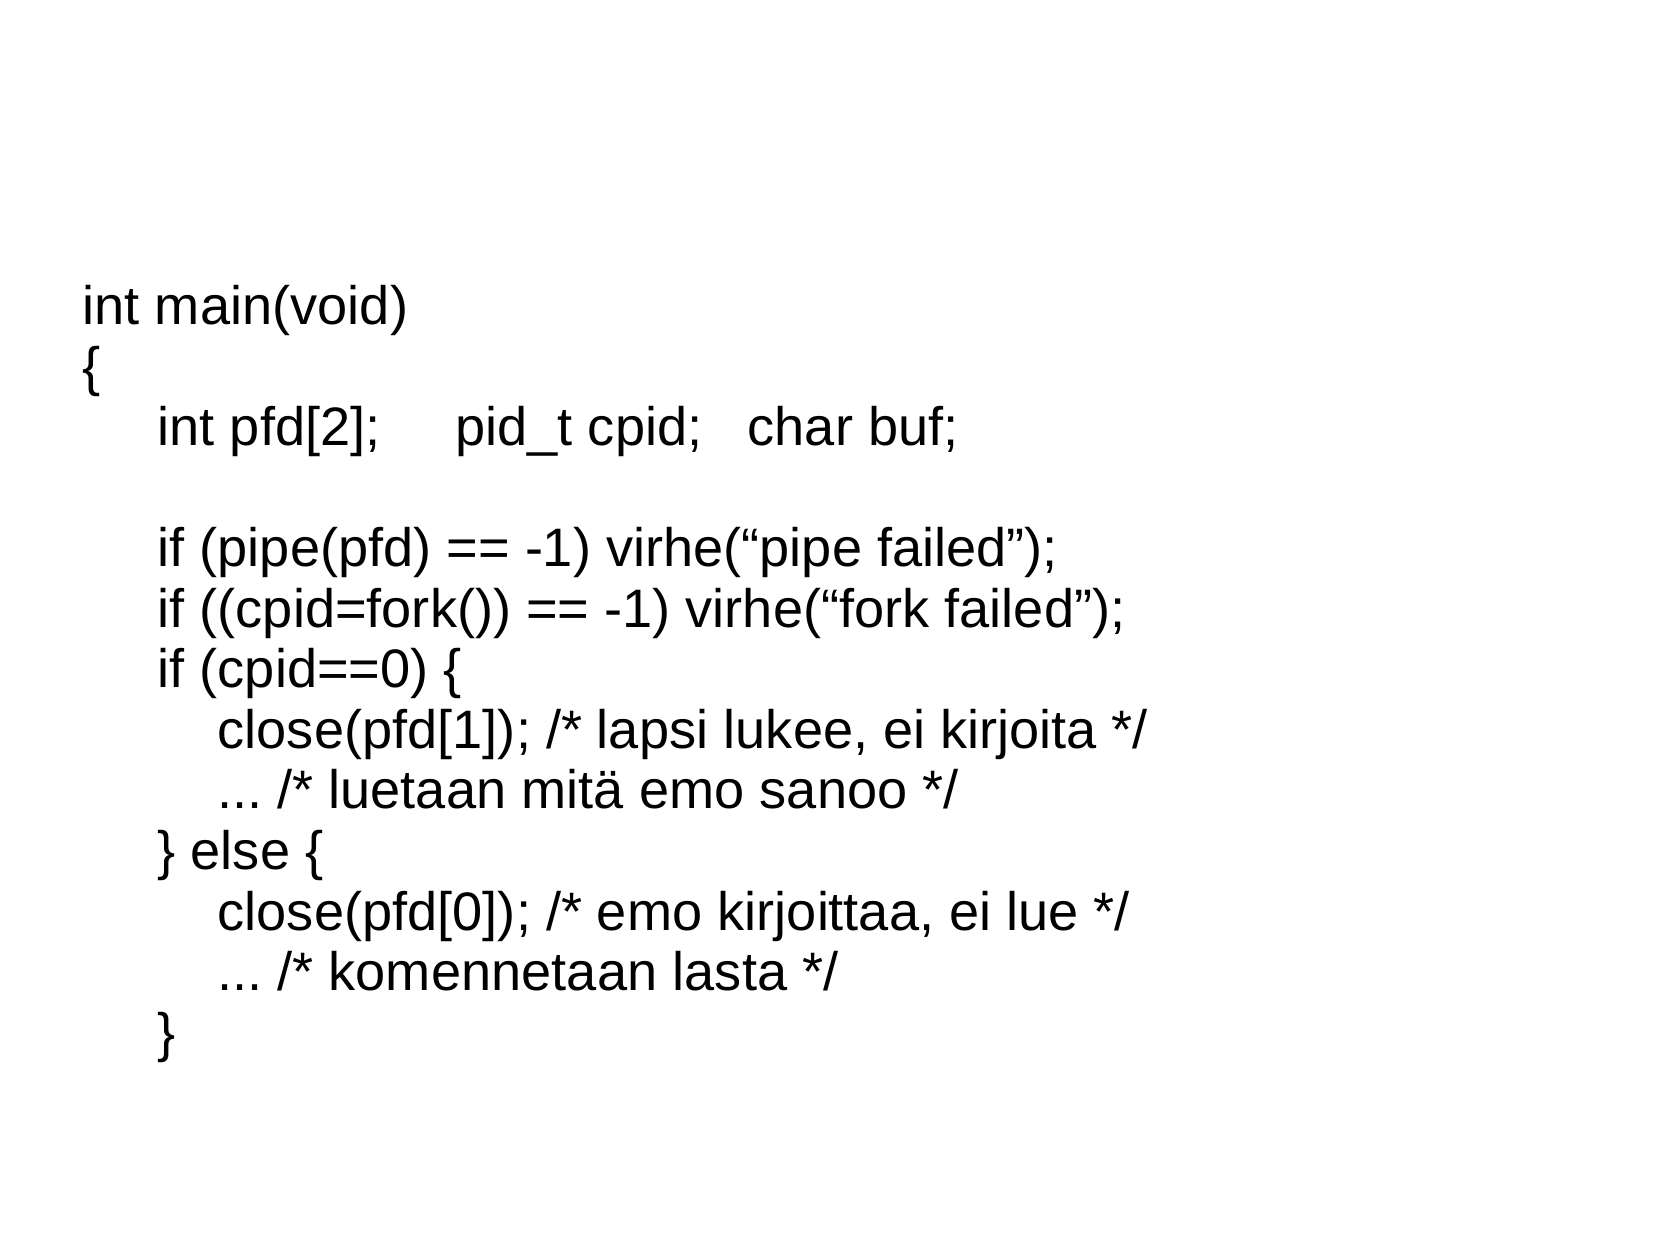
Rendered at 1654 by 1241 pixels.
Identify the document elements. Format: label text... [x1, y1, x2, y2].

text_box int main(void) { int pfd[2]; pid_t cpid; char buf; if (pipe(pfd) == -1) virhe(“pipe failed”); if ((cpid=fork()) == -1) virhe(“fork failed”); if (cpid==0) { close(pfd[1]); /* lapsi lukee, ei kirjoita */ ... /* luetaan mitä emo sanoo */ } else { close(pfd[0]); /* emo kirjoittaa, ei lue */ ... /* komennetaan lasta */ } [82, 275, 1571, 1124]
